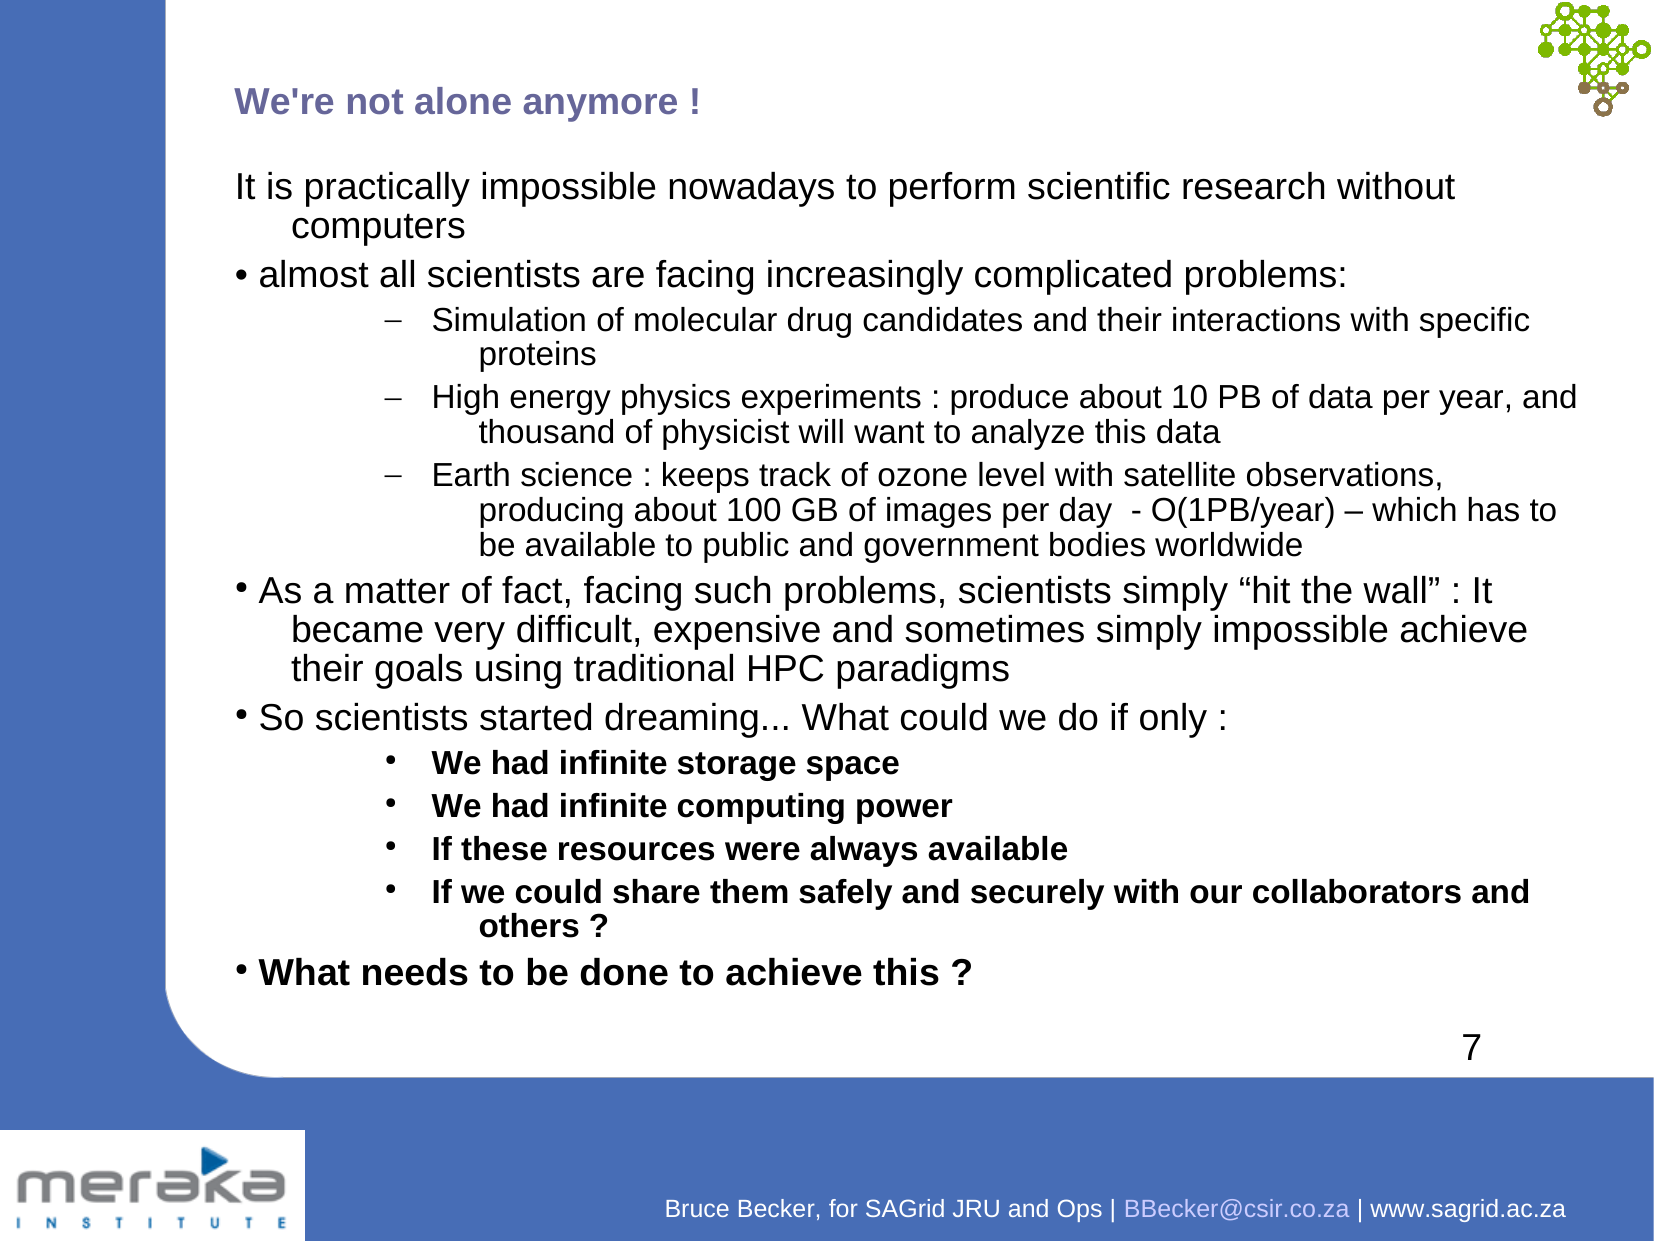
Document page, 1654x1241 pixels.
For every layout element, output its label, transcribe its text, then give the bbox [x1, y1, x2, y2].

title We're not alone anymore ! [234, 34, 1594, 163]
picture [0, 0, 1654, 1241]
list It is practically impossible nowadays to perform scientific research without computers • almost all scientists are facing increasingly complicated problems: Simulation of molecular drug candidates and their interactions with specific proteins High energy physics experiments : produce about 10 PB of data per year, and thousand of physicist will want to analyze this data Earth science : keeps track of ozone level with satellite observations, producing about 100 GB of images per day - O(1PB/year) – which has to be available to public and government bodies worldwide As a matter of fact, facing such problems, scientists simply “hit the wall” : It became very difficult, expensive and sometimes simply impossible achieve their goals using traditional HPC paradigms So scientists started dreaming... What could we do if only : We had infinite storage space We had infinite computing power If these resources were always available If we could share them safely and securely with our collaborators and others ? What needs to be done to achieve this ? [234, 163, 1595, 1034]
